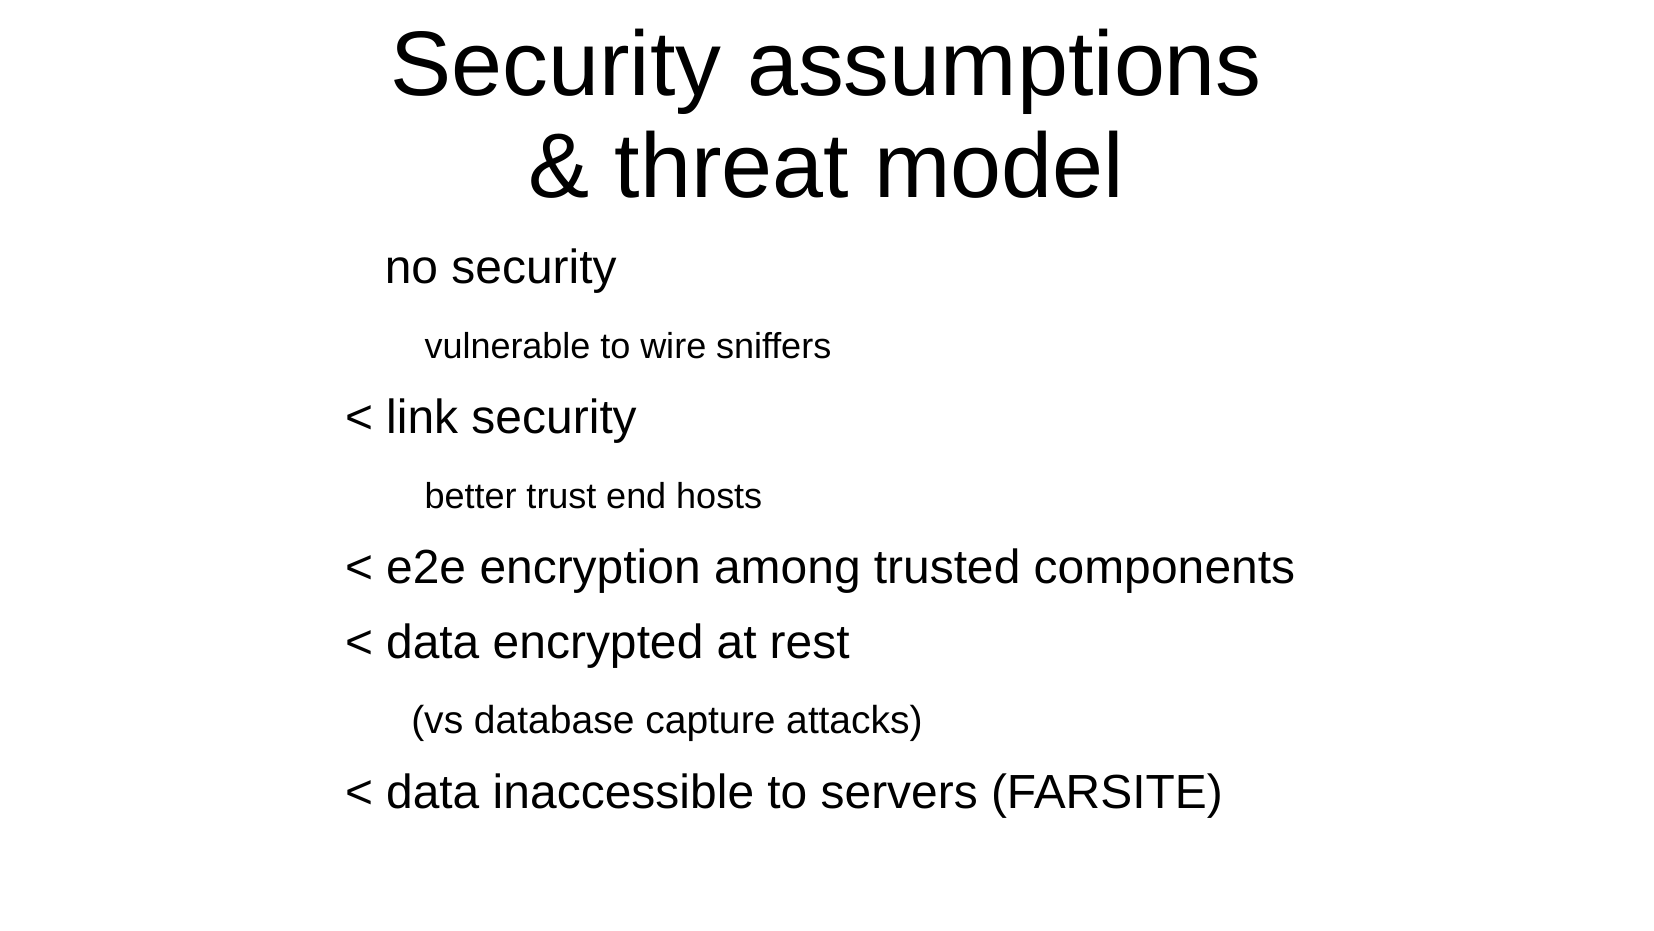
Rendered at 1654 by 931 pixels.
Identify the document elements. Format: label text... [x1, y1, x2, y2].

list no security vulnerable to wire sniffers < link security better trust end hosts < e2e encryption among trusted components < data encrypted at rest (vs database capture attacks) < data inaccessible to servers (FARSITE) [345, 240, 1306, 870]
title Security assumptions & threat model [82, 12, 1571, 218]
